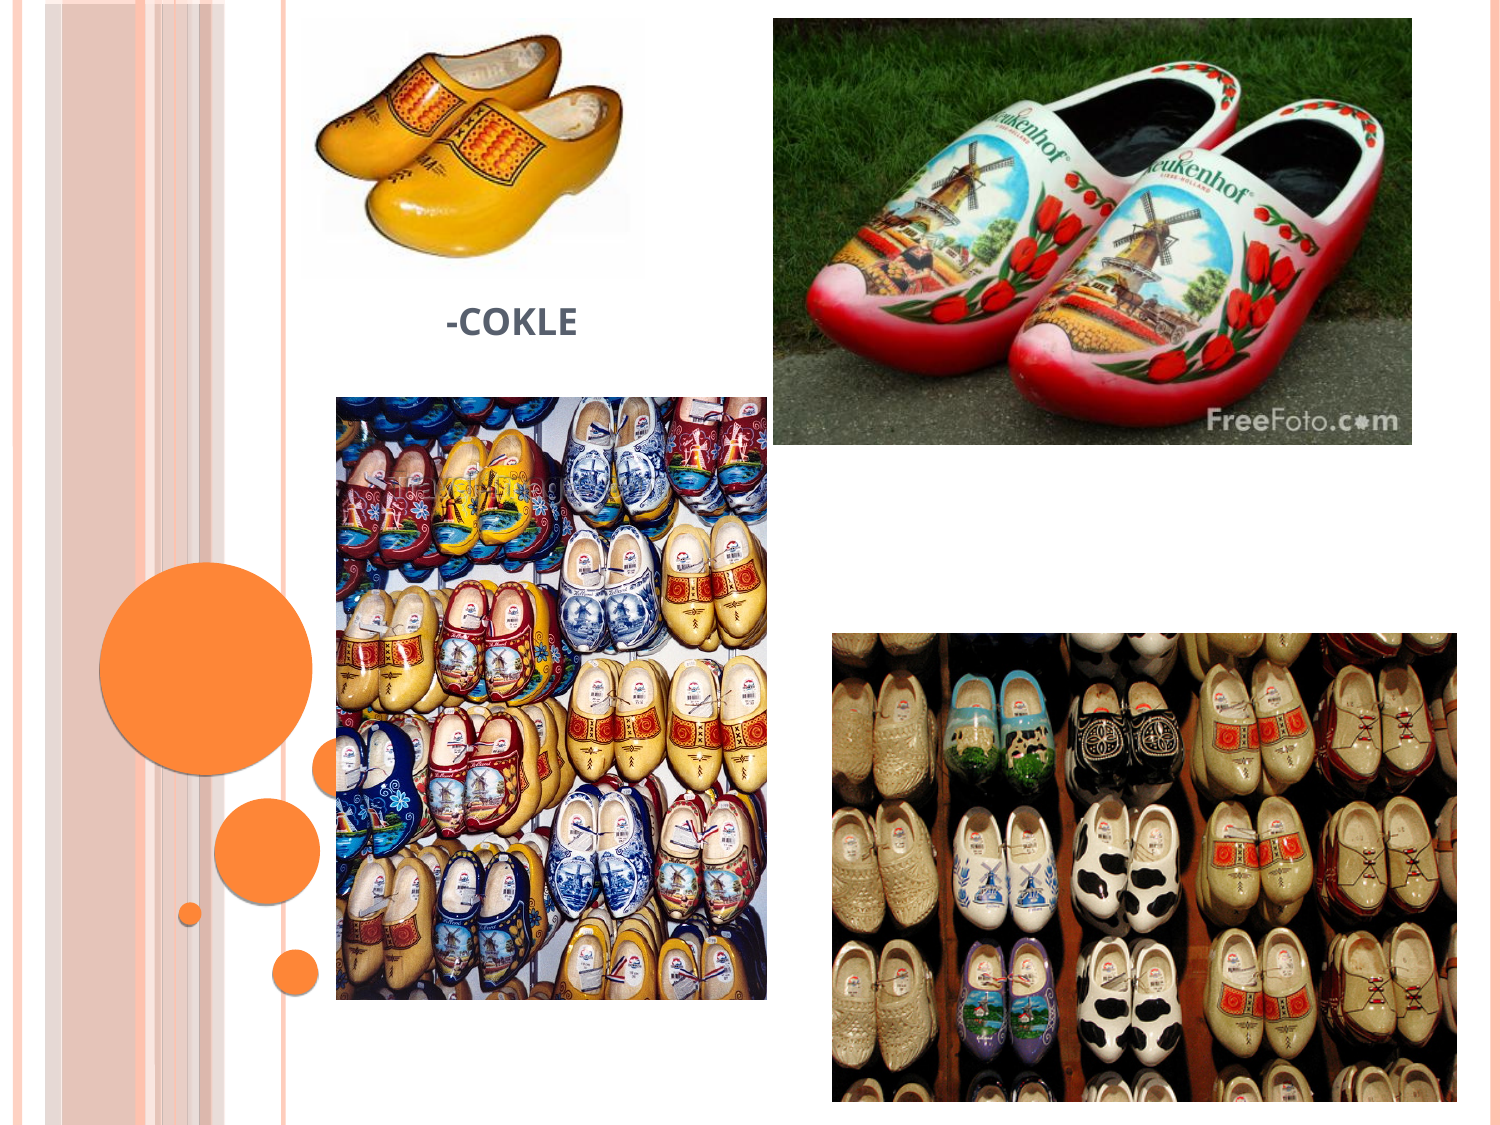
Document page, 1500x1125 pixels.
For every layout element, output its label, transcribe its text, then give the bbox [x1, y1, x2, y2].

picture [336, 397, 767, 1000]
picture [832, 633, 1457, 1102]
subtitle -COKLE [430, 290, 1444, 516]
picture [773, 18, 1412, 445]
picture [301, 18, 645, 279]
